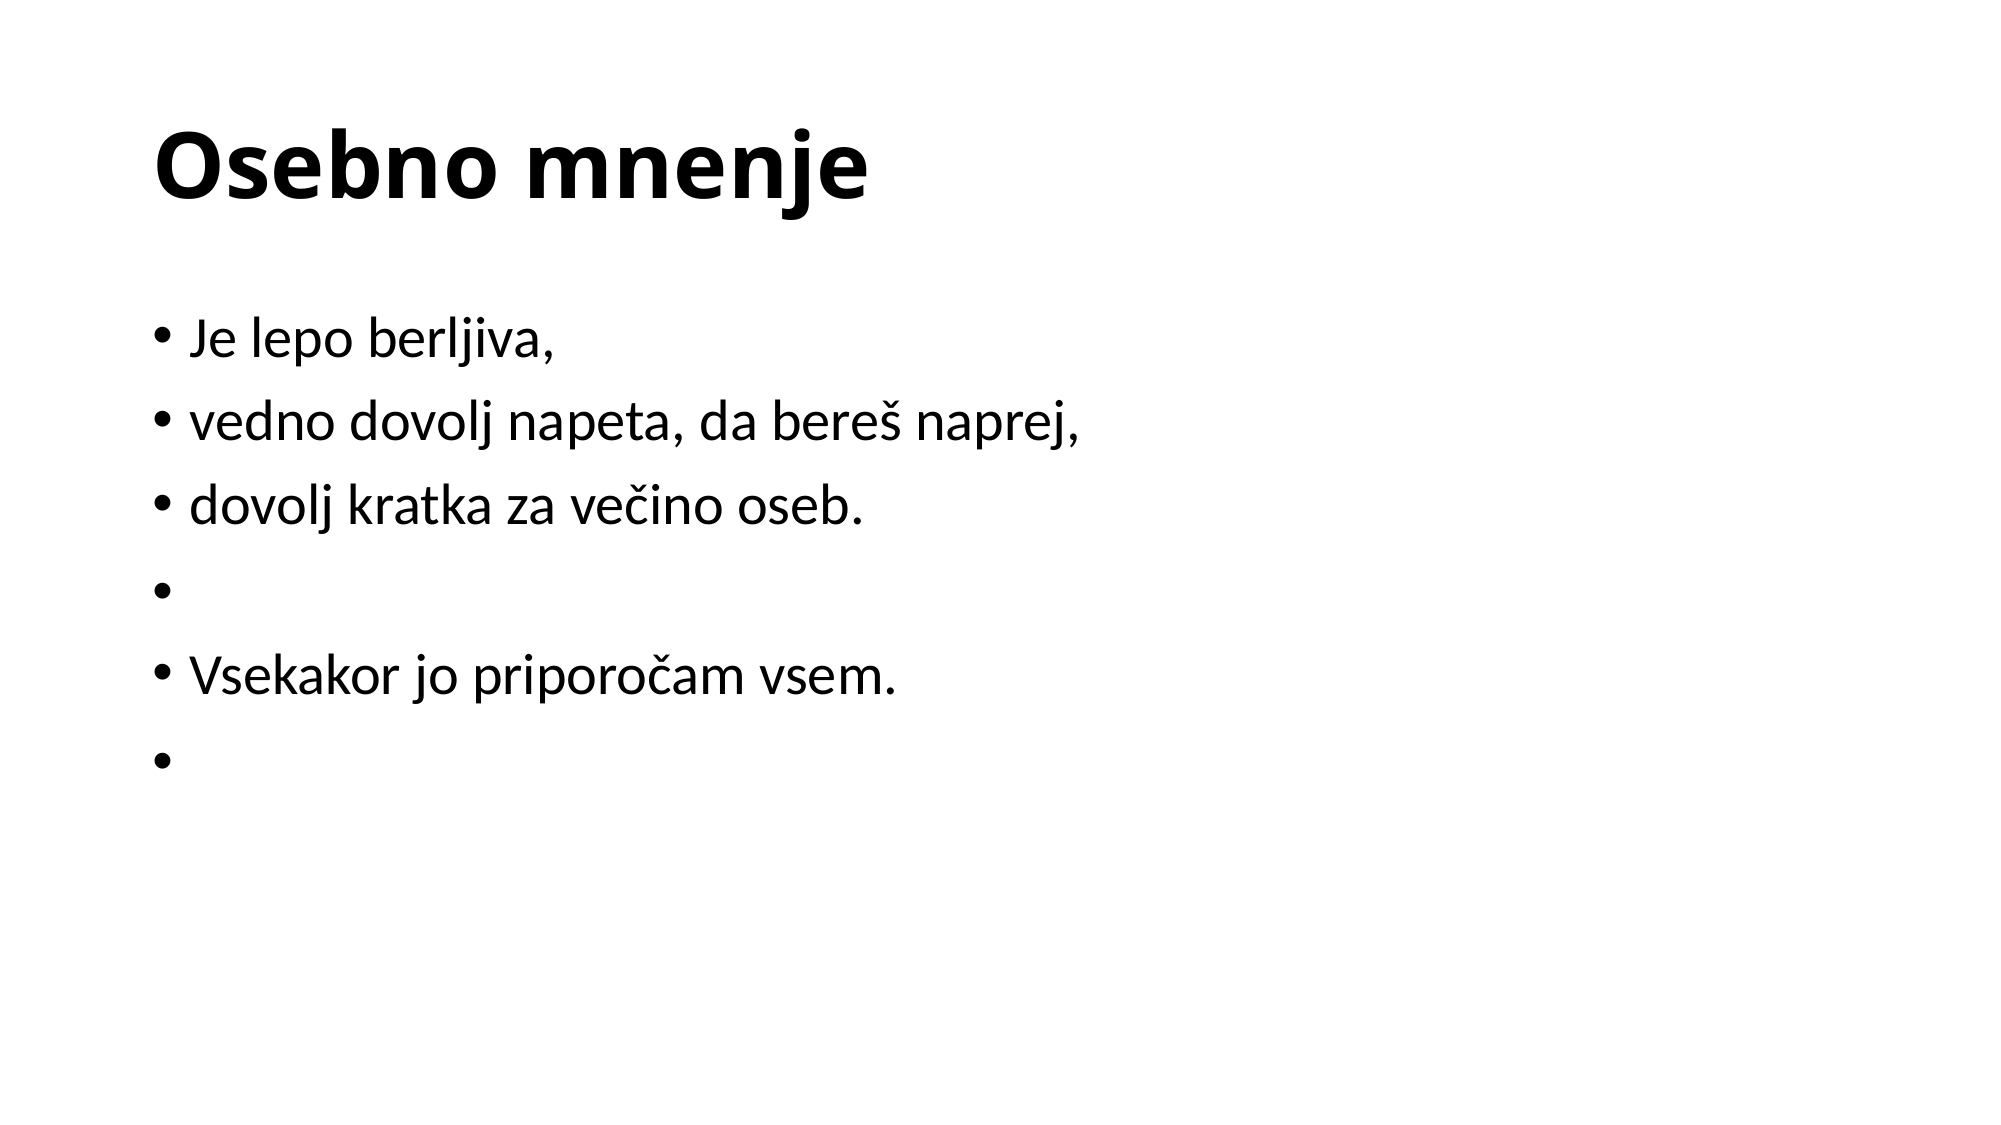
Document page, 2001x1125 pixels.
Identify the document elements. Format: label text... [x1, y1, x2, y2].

list Je lepo berljiva, vedno dovolj napeta, da bereš naprej, dovolj kratka za večino oseb. Vsekakor jo priporočam vsem. [137, 299, 1863, 1014]
title Osebno mnenje [137, 59, 1863, 278]
